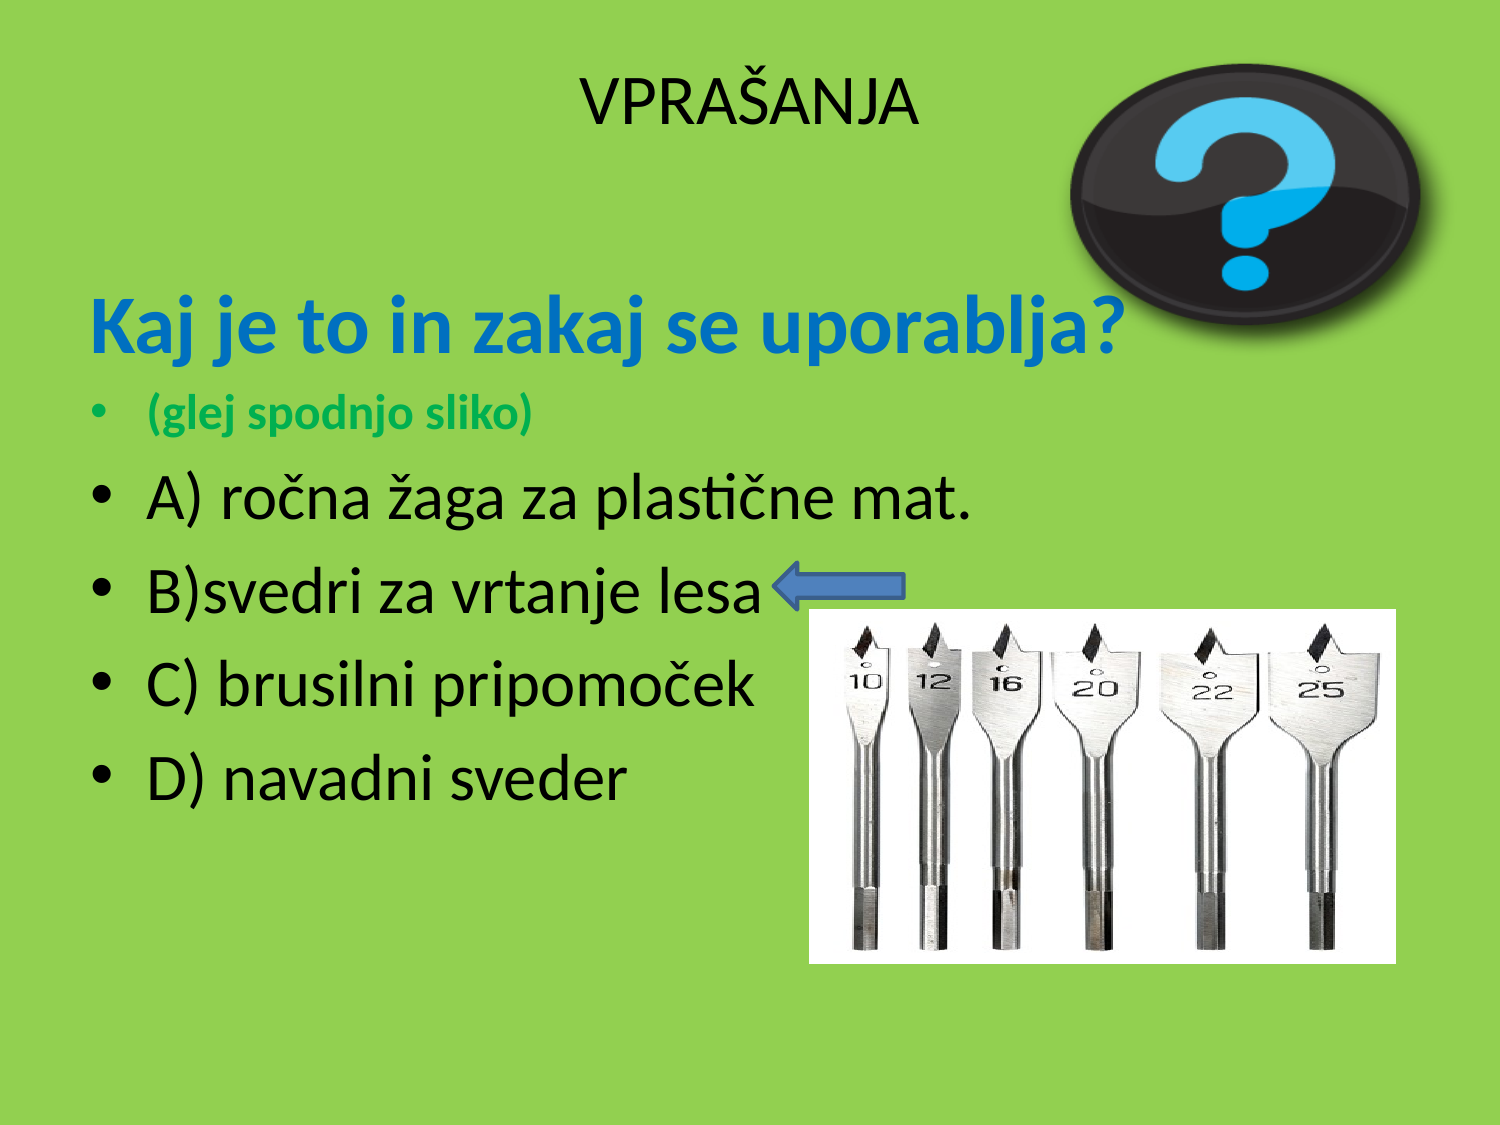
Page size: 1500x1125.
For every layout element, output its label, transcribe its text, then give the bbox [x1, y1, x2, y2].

list Kaj je to in zakaj se uporablja? (glej spodnjo sliko) A) ročna žaga za plastične mat. B)svedri za vrtanje lesa C) brusilni pripomoček D) navadni sveder [75, 262, 1425, 1005]
text_box [773, 562, 904, 610]
picture [809, 609, 1396, 964]
title VPRAŠANJA [75, 45, 1021, 233]
picture [1021, 28, 1467, 361]
